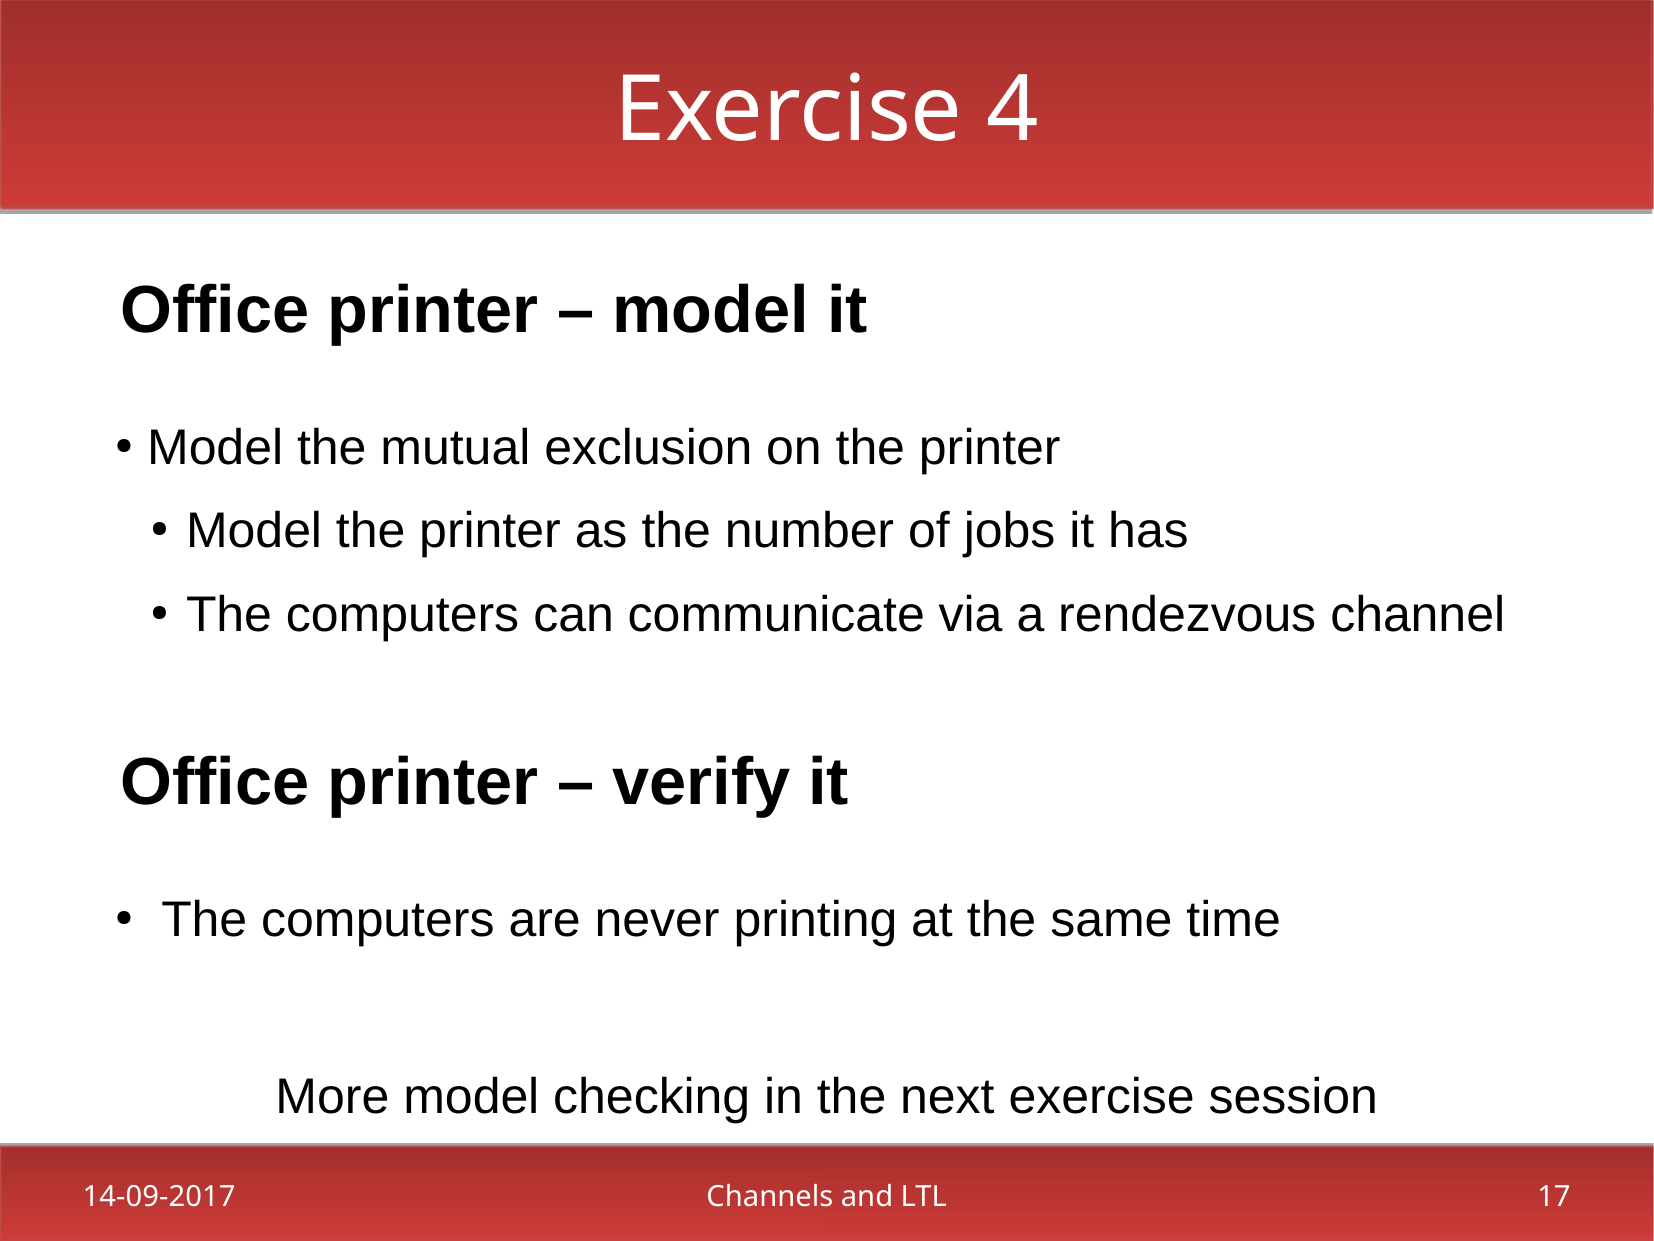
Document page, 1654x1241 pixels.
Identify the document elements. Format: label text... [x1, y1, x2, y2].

picture [0, 1143, 1654, 1241]
picture [0, 0, 1654, 214]
text_box Office printer – model it [105, 264, 886, 354]
text_box Office printer – verify it [105, 736, 867, 827]
text_box The computers are never printing at the same time [100, 856, 1613, 927]
text_box Model the mutual exclusion on the printer Model the printer as the number of jobs it has The computers can communicate via a rendezvous channel [100, 383, 1613, 622]
text_box More model checking in the next exercise session [243, 1033, 1410, 1105]
title Exercise 4 [59, 31, 1595, 178]
